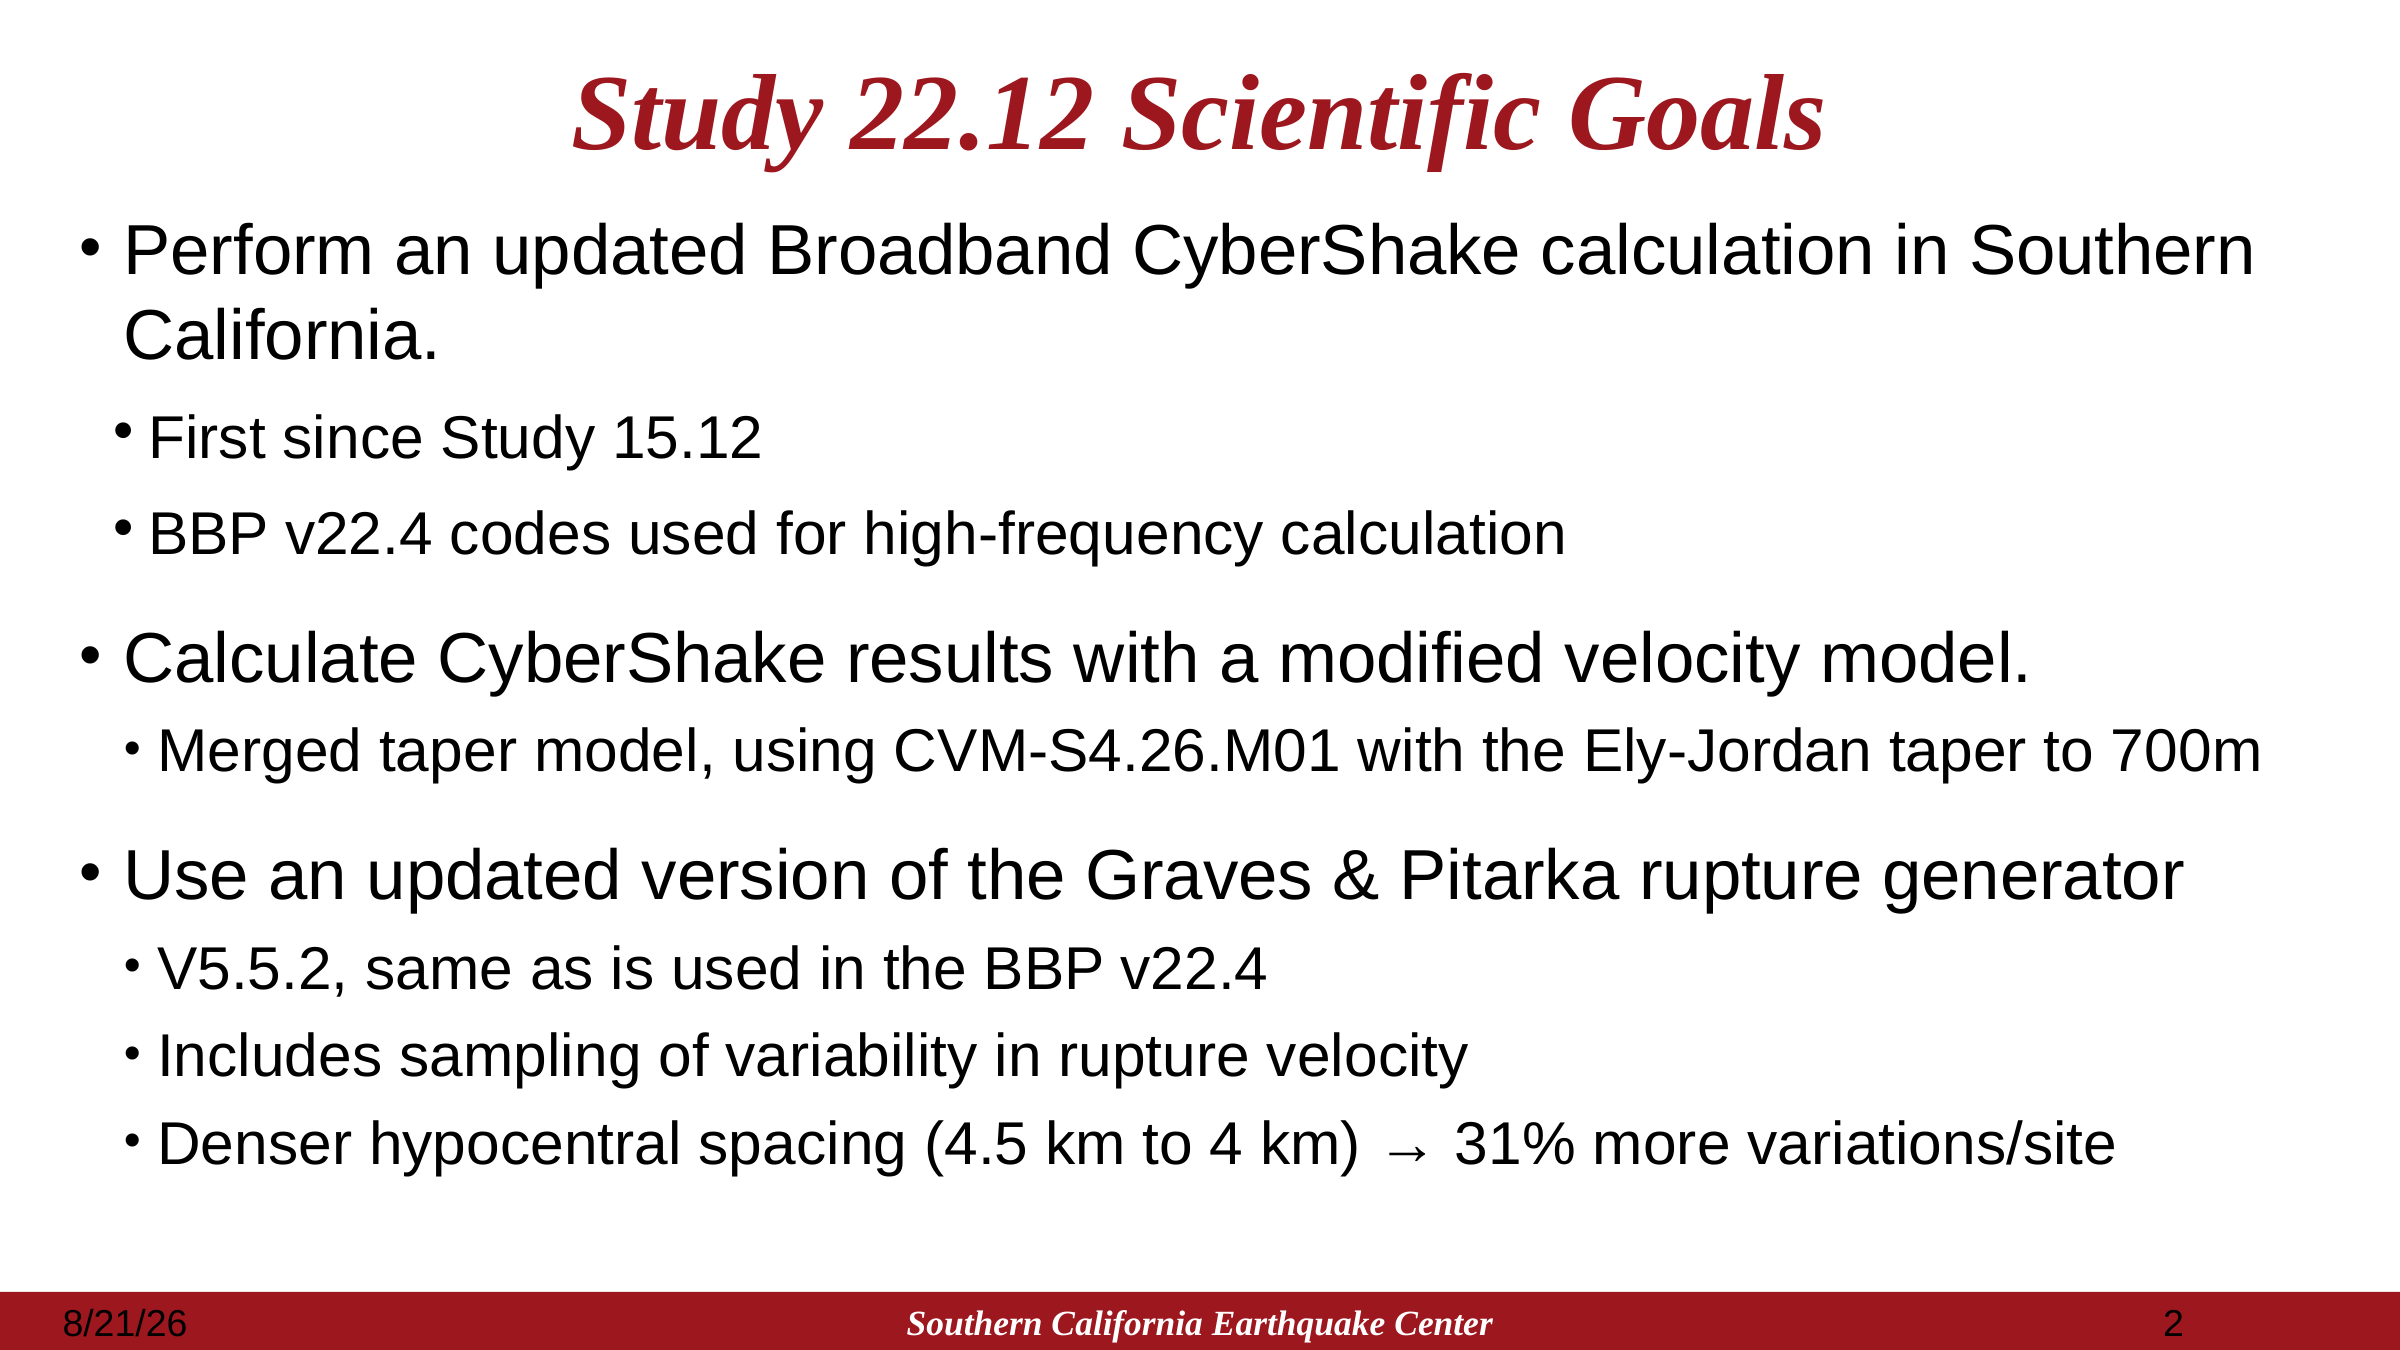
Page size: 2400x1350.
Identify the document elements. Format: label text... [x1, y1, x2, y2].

text_box 04/11/2023 [44, 1303, 320, 1339]
text_box Perform an updated Broadband CyberShake calculation in Southern California. First since Study 15.12 BBP v22.4 codes used for high-frequency calculation Calculate CyberShake results with a modified velocity model. Merged taper model, using CVM-S4.26.M01 with the Ely-Jordan taper to 700m Use an updated version of the Graves & Pitarka rupture generator V5.5.2, same as is used in the BBP v22.4 Includes sampling of variability in rupture velocity Denser hypocentral spacing (4.5 km to 4 km) → 31% more variations/site [59, 194, 2341, 1260]
text_box <number> [2145, 1303, 2371, 1339]
text_box Southern California Earthquake Center [794, 1285, 1606, 1350]
text_box Study 22.12 Scientific Goals [59, 53, 2341, 180]
